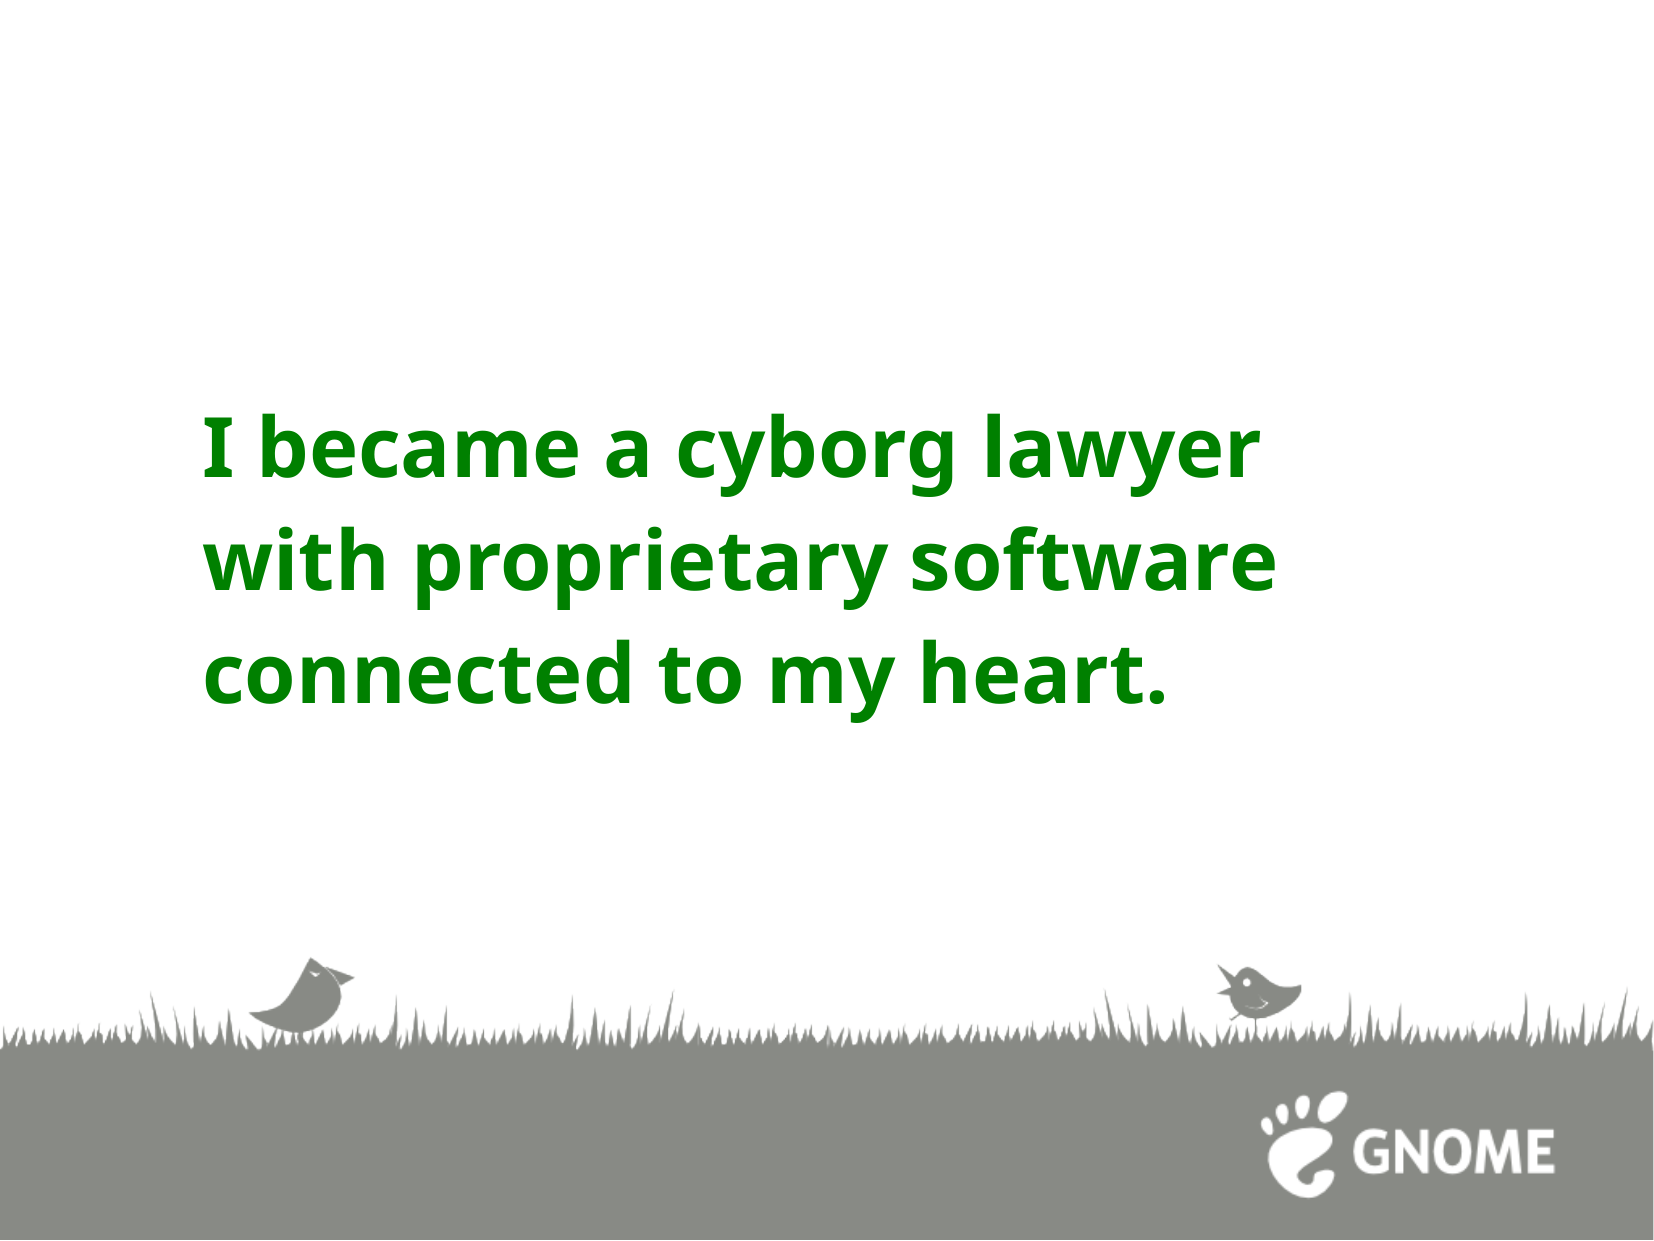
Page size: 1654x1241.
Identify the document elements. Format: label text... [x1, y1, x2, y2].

picture [0, 0, 1654, 1241]
text_box I became a cyborg lawyer with proprietary software connected to my heart. [187, 380, 1351, 730]
